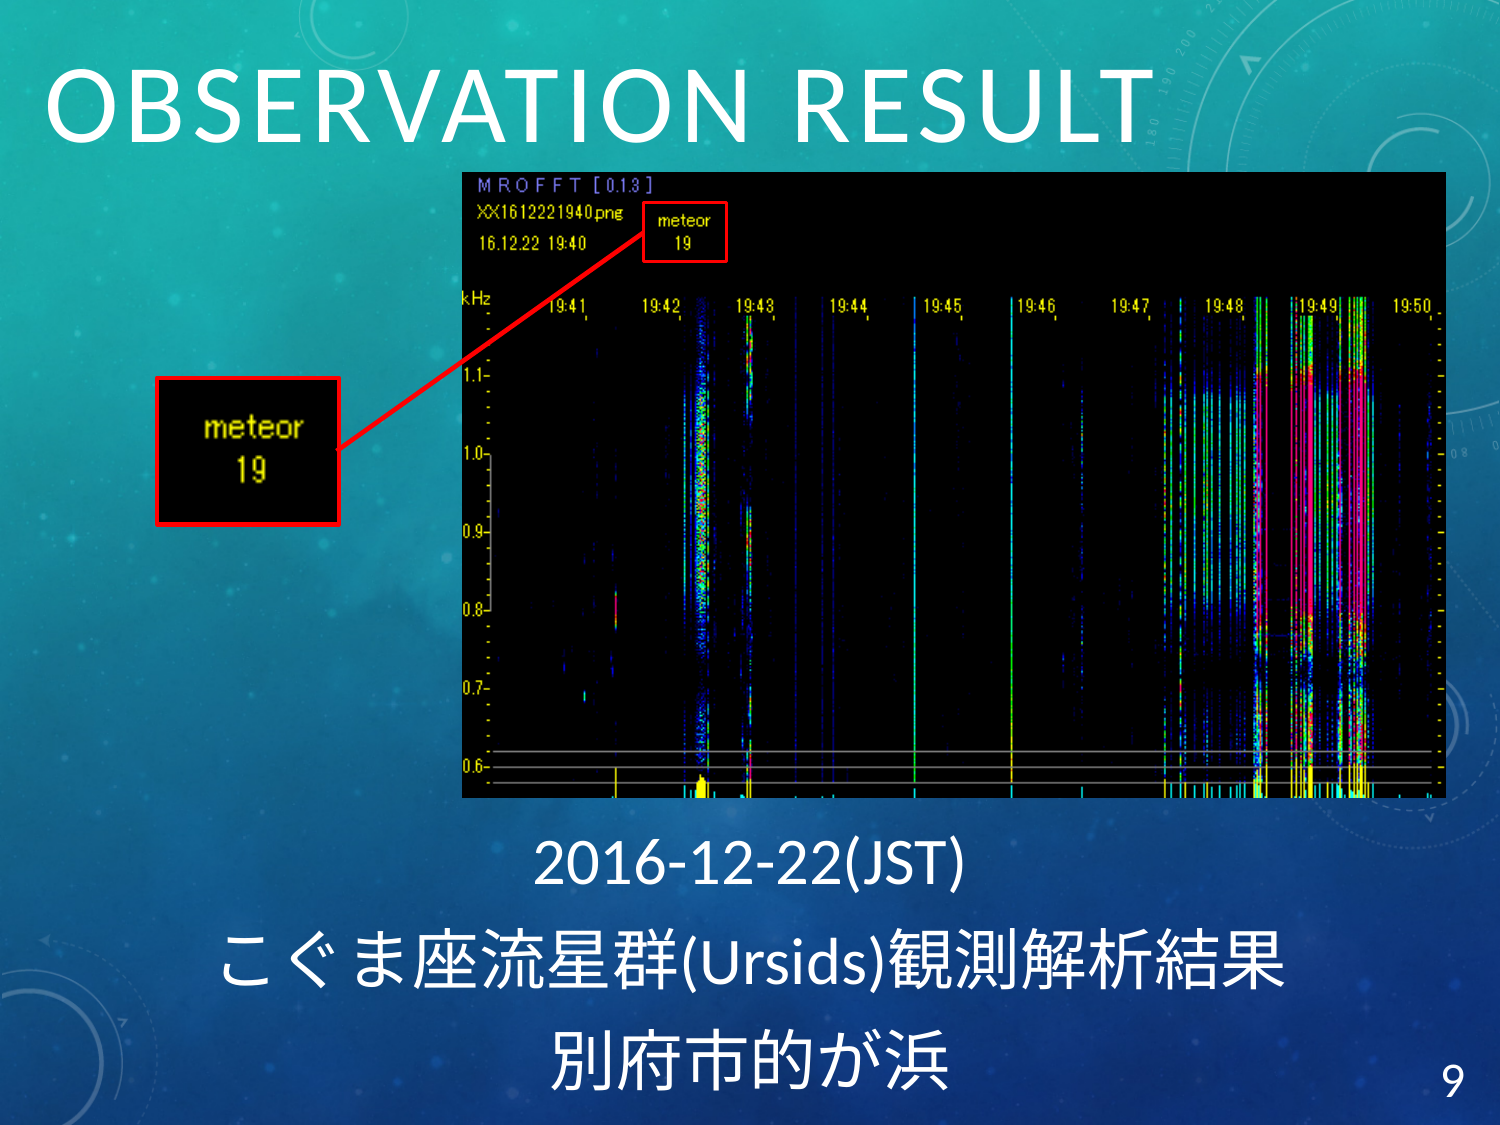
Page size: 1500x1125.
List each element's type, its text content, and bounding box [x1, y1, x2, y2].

list 2016-12-22(JST) こぐま座流星群(Ursids)観測解析結果 別府市的が浜 [82, 839, 1418, 1078]
slide_number <番号> [1411, 1046, 1480, 1109]
picture [0, 0, 1500, 1125]
title Observation result [29, 19, 1305, 176]
